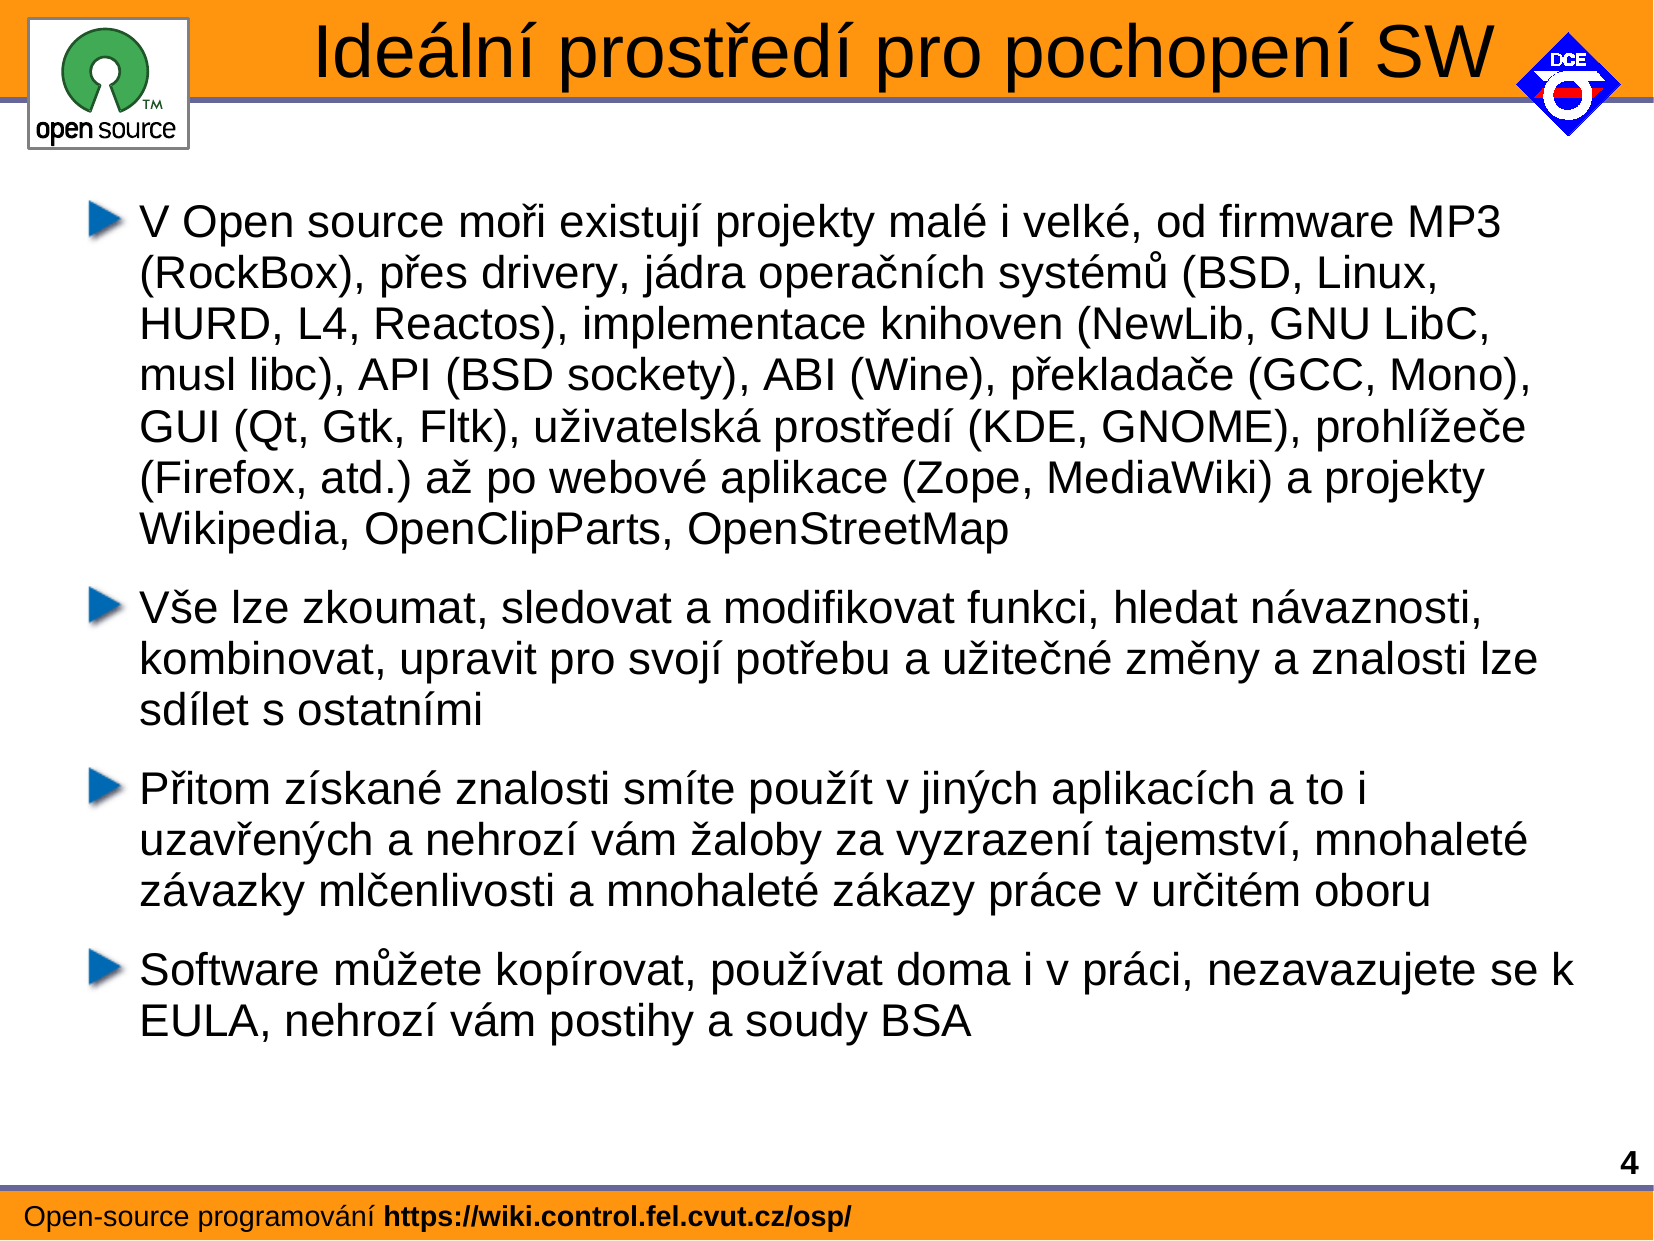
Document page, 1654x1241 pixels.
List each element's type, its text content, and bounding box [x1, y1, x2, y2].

title Ideální prostředí pro pochopení SW [178, 4, 1631, 98]
list V Open source moři existují projekty malé i velké, od firmware MP3 (RockBox), přes drivery, jádra operačních systémů (BSD, Linux, HURD, L4, Reactos), implementace knihoven (NewLib, GNU LibC, musl libc), API (BSD sockety), ABI (Wine), překladače (GCC, Mono), GUI (Qt, Gtk, Fltk), uživatelská prostředí (KDE, GNOME), prohlížeče (Firefox, atd.) až po webové aplikace (Zope, MediaWiki) a projekty Wikipedia, OpenClipParts, OpenStreetMap Vše lze zkoumat, sledovat a modifikovat funkci, hledat návaznosti, kombinovat, upravit pro svojí potřebu a užitečné změny a znalosti lze sdílet s ostatními Přitom získané znalosti smíte použít v jiných aplikacích a to i uzavřených a nehrozí vám žaloby za vyzrazení tajemství, mnohaleté závazky mlčenlivosti a mnohaleté zákazy práce v určitém oboru Software můžete kopírovat, používat doma i v práci, nezavazujete se k EULA, nehrozí vám postihy a soudy BSA [68, 195, 1592, 1151]
